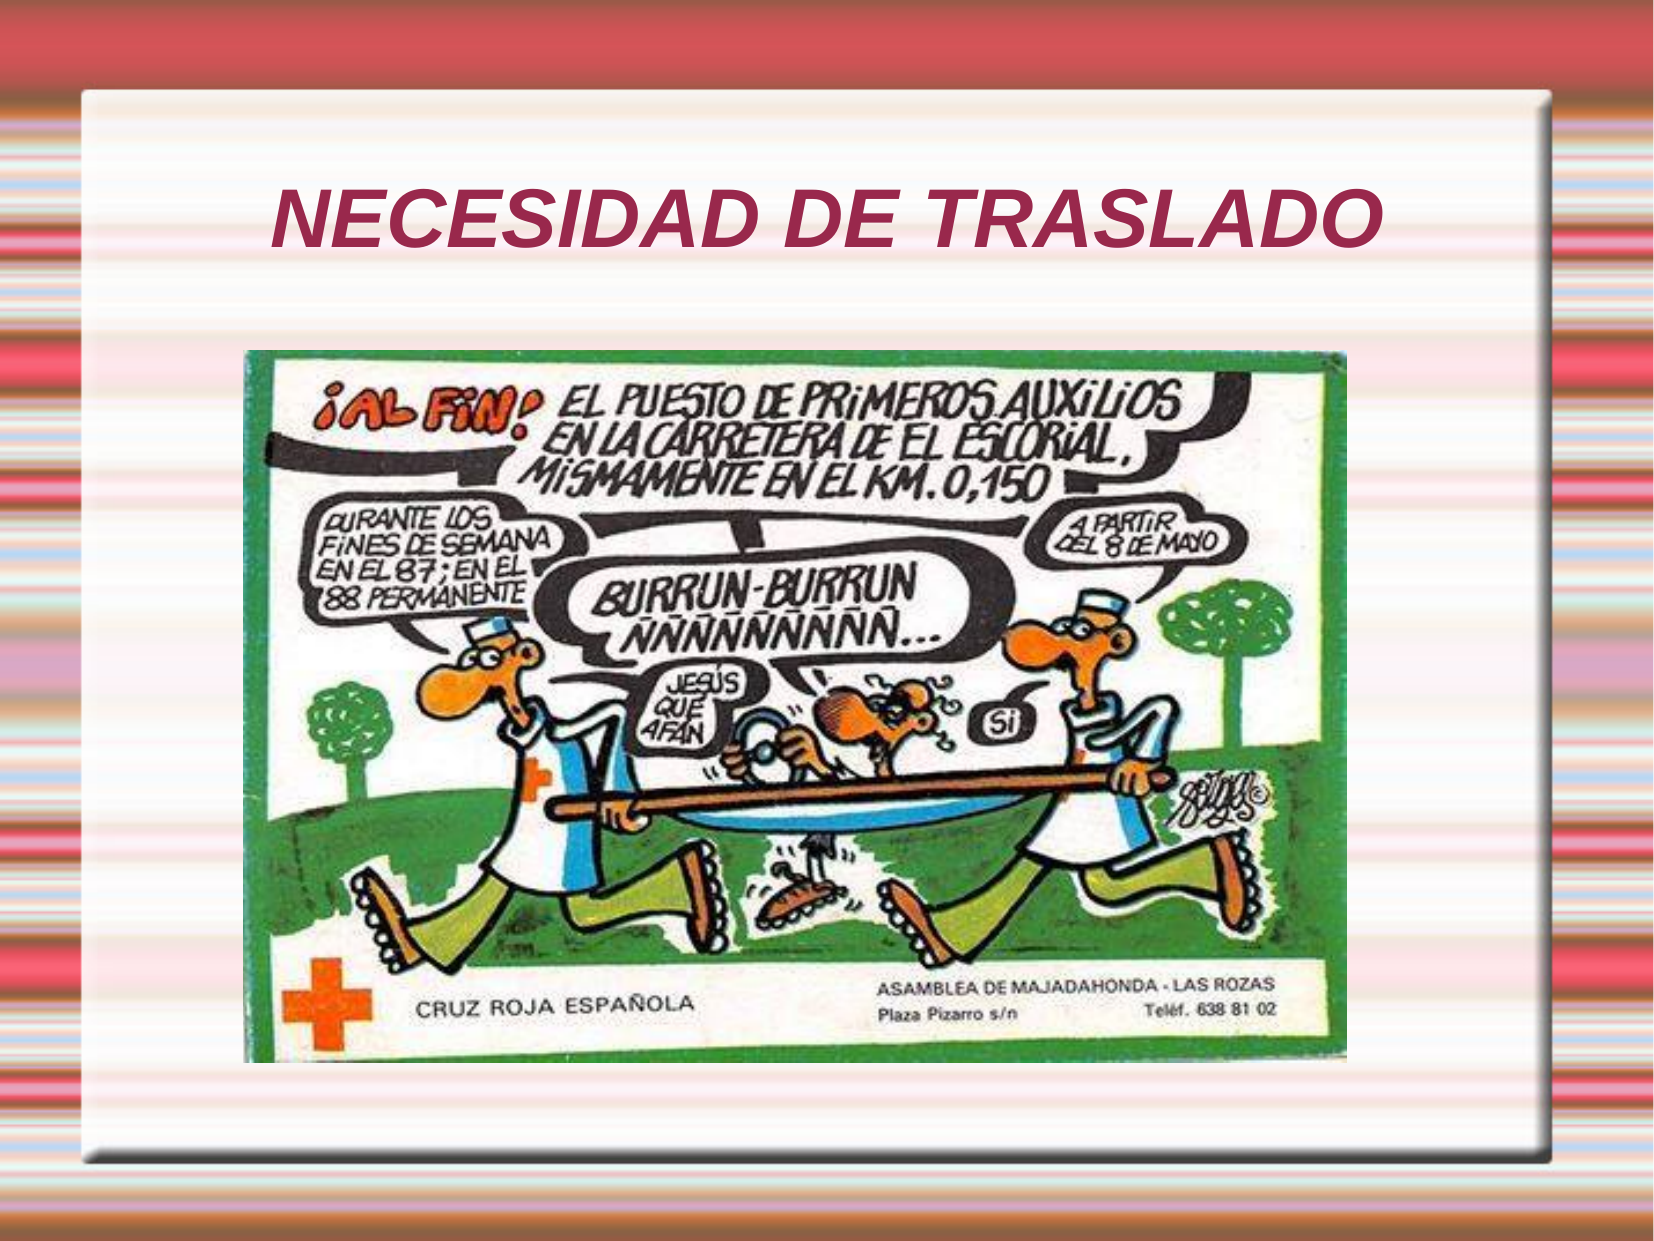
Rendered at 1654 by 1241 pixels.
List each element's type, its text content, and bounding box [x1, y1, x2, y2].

picture [0, 0, 1654, 1241]
title NECESIDAD DE TRASLADO [121, 114, 1534, 322]
